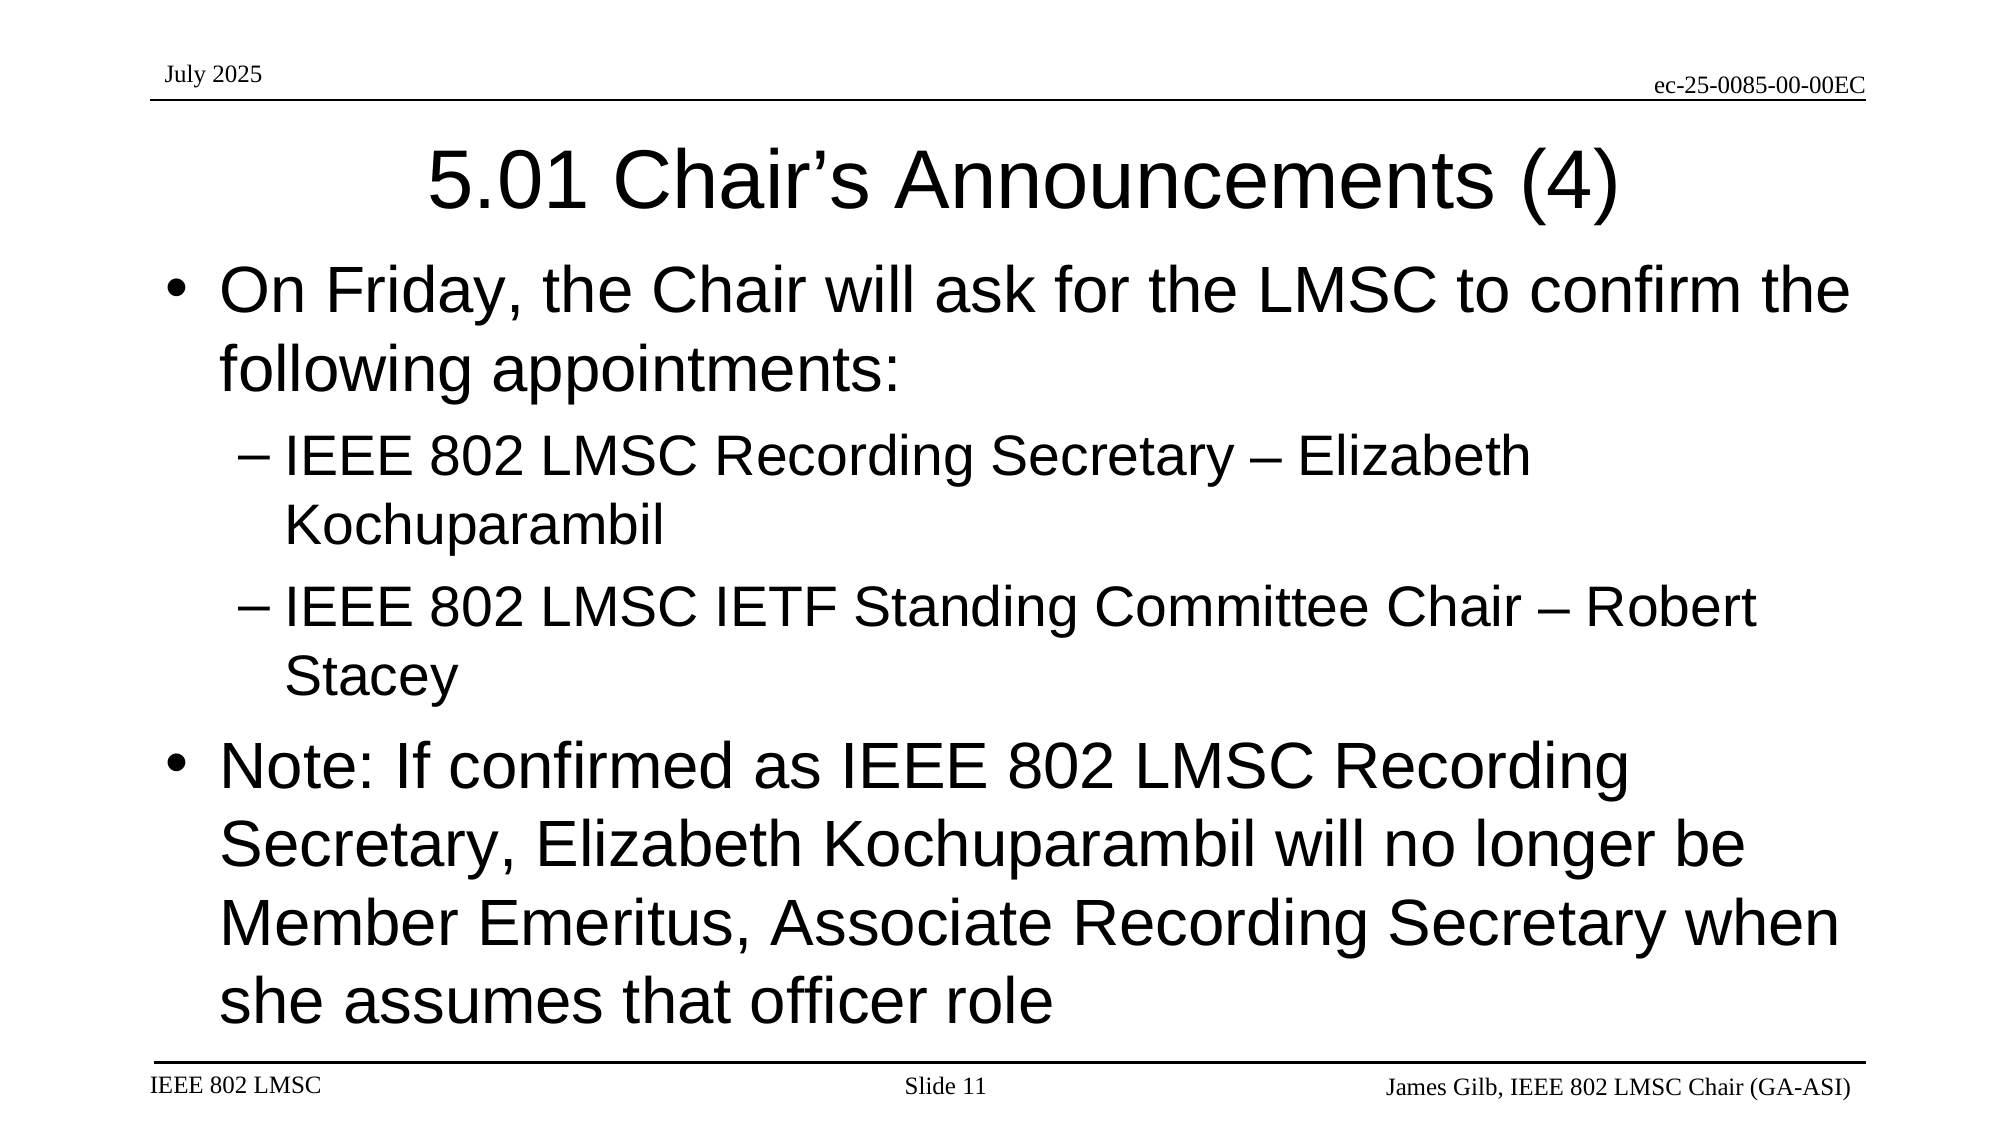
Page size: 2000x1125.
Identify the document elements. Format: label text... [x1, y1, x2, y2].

title 5.01 Chair’s Announcements (4) [149, 112, 1900, 238]
list On Friday, the Chair will ask for the LMSC to confirm the following appointments: IEEE 802 LMSC Recording Secretary – Elizabeth Kochuparambil IEEE 802 LMSC IETF Standing Committee Chair – Robert Stacey Note: If confirmed as IEEE 802 LMSC Recording Secretary, Elizabeth Kochuparambil will no longer be Member Emeritus, Associate Recording Secretary when she assumes that officer role [149, 239, 1900, 1051]
